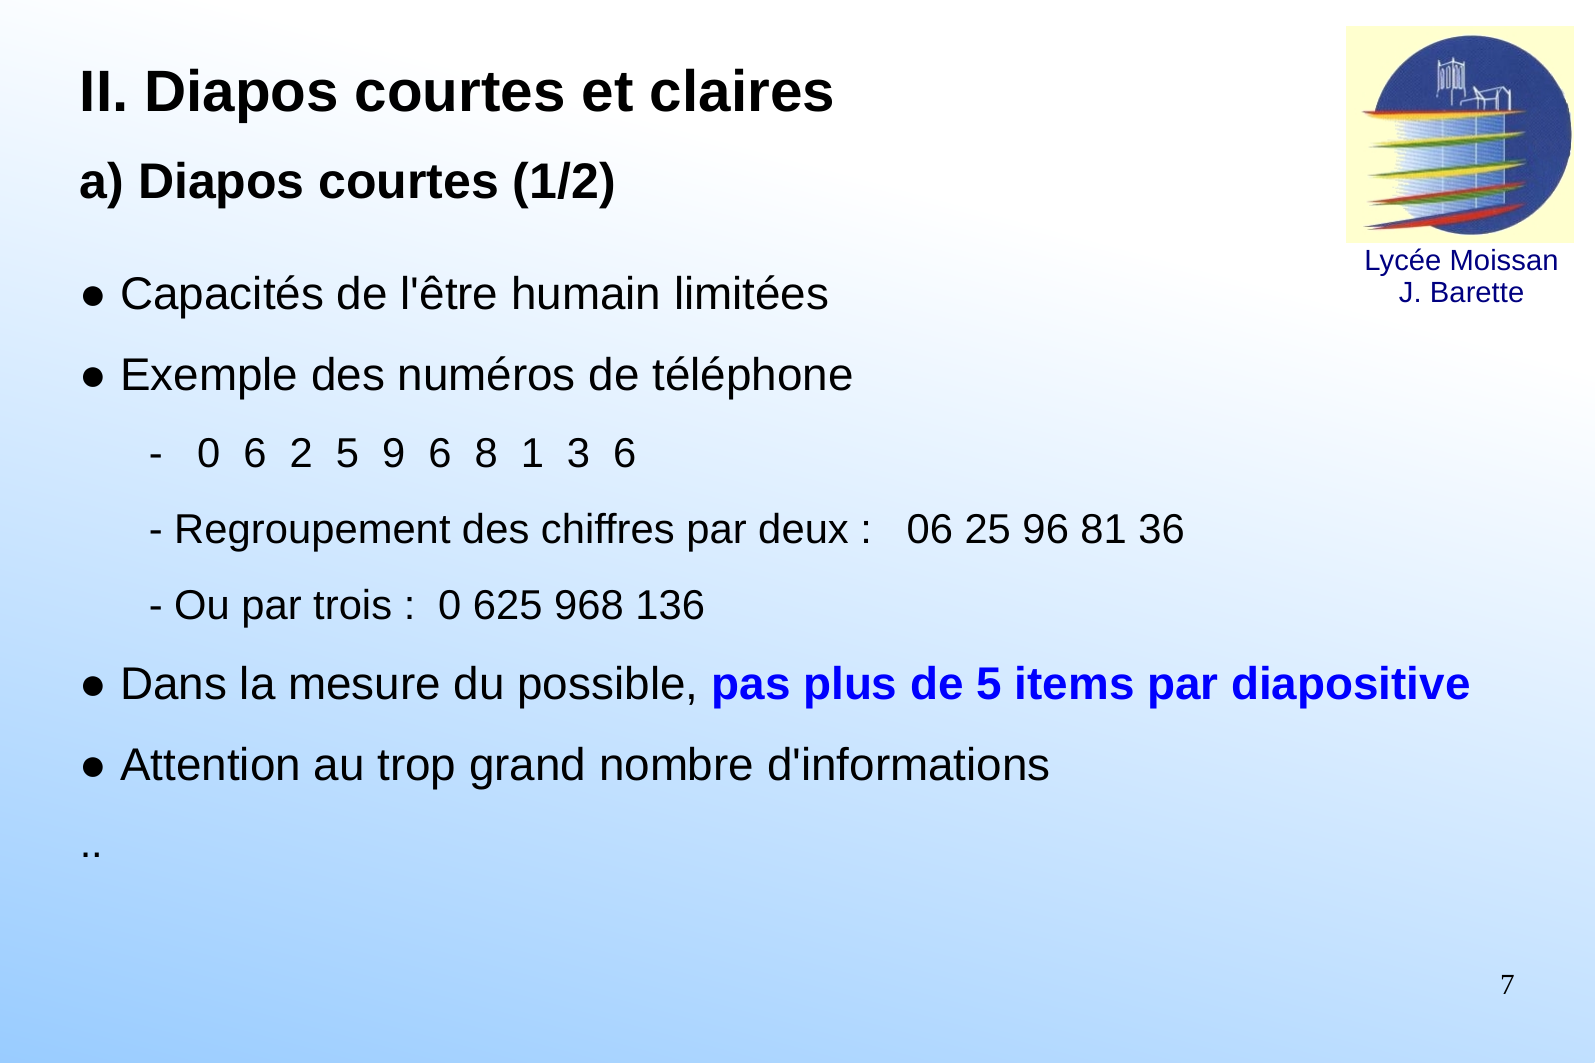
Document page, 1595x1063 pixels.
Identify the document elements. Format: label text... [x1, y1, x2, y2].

picture [1346, 26, 1574, 236]
list II. Diapos courtes et claires a) Diapos courtes (1/2) ● Capacités de l'être humain limitées ● Exemple des numéros de téléphone - 0 6 2 5 9 6 8 1 3 6 - Regroupement des chiffres par deux : 06 25 96 81 36 - Ou par trois : 0 625 968 136 ● Dans la mesure du possible, pas plus de 5 items par diapositive ● Attention au trop grand nombre d'informations .. [79, 59, 1515, 1034]
text_box Lycée Moissan J. Barette [1328, 236, 1595, 325]
